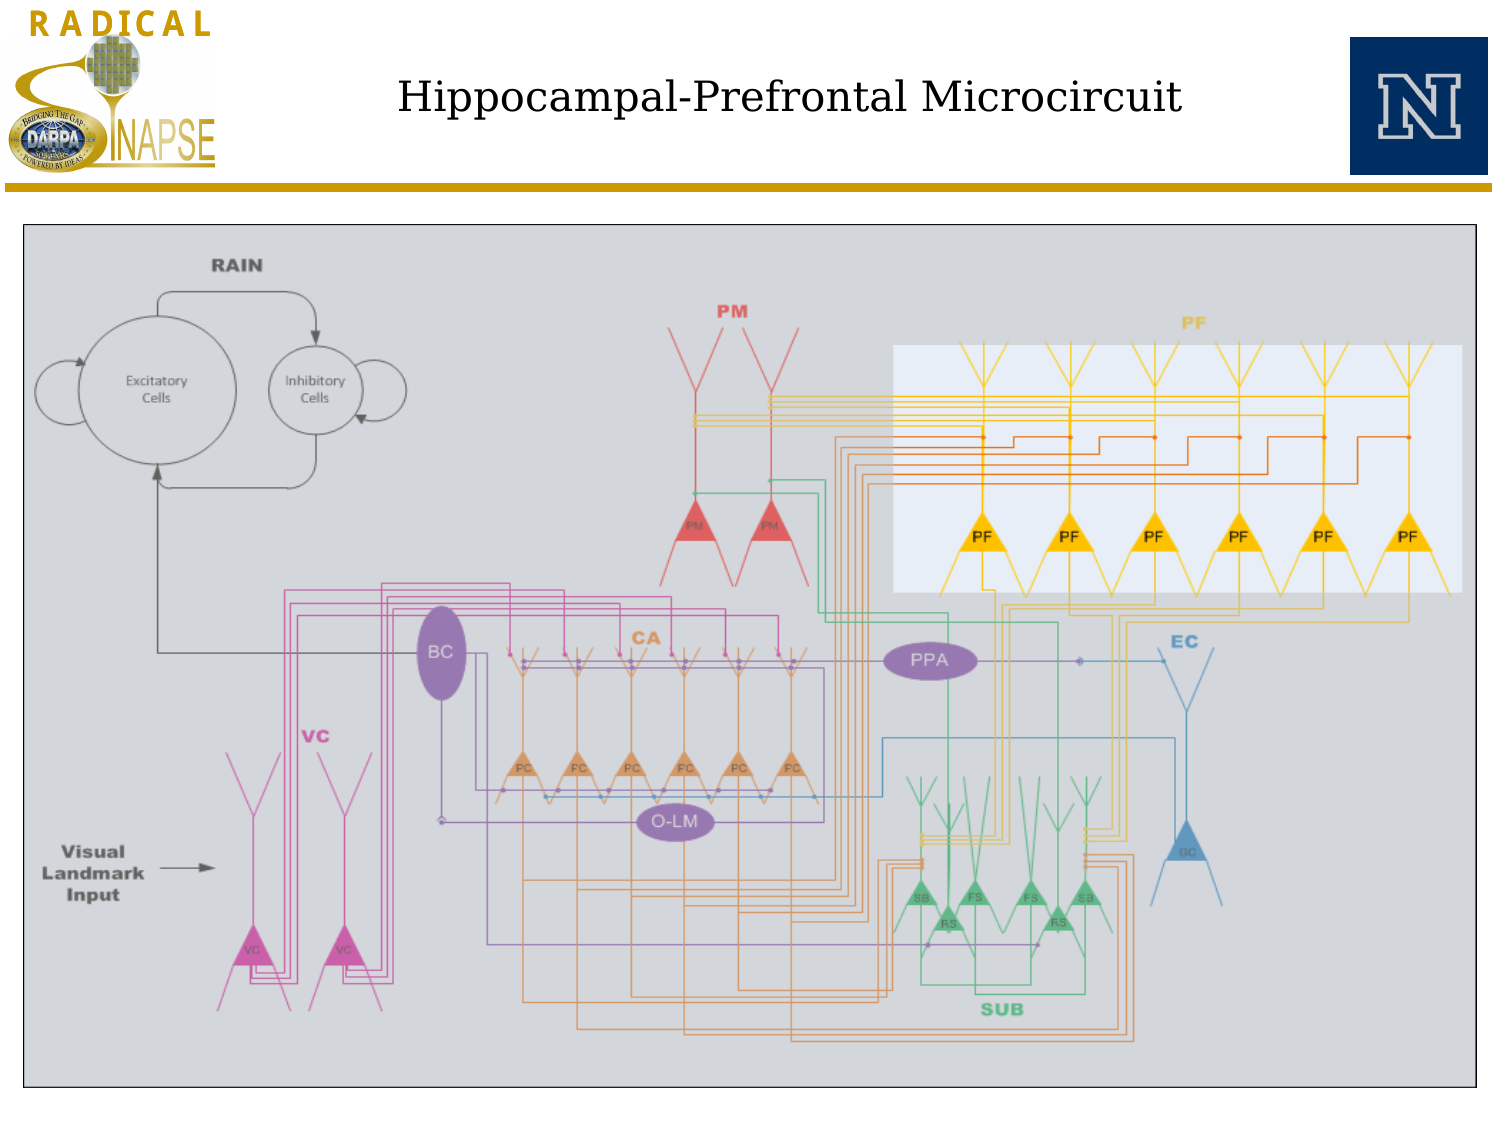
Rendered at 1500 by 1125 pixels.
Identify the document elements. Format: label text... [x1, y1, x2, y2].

picture [894, 345, 1462, 592]
text_box Hippocampal-Prefrontal Microcircuit [382, 62, 1198, 128]
text_box [24, 224, 1476, 1088]
picture [1350, 37, 1488, 175]
